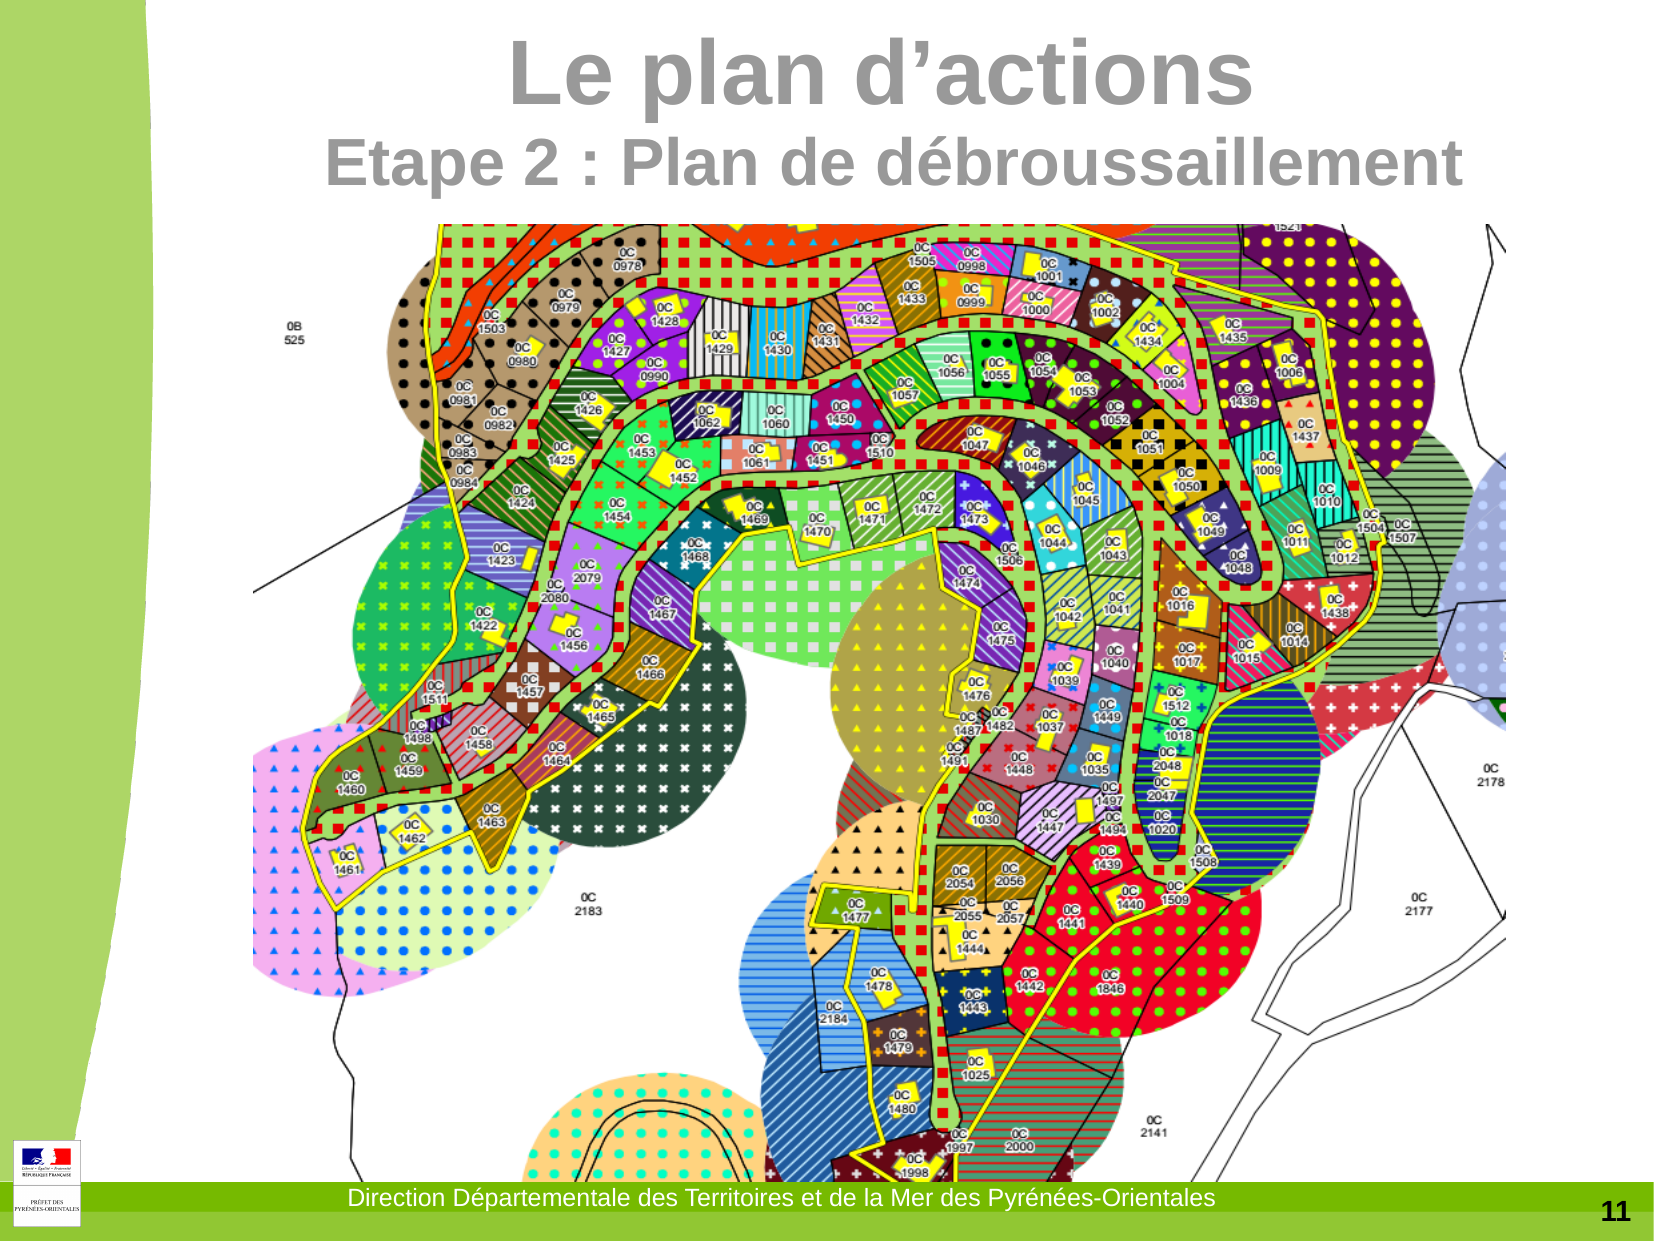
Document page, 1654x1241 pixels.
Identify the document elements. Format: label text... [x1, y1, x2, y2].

picture [0, 0, 1654, 1241]
title Le plan d’actions Etape 2 : Plan de débroussaillement [177, 14, 1612, 207]
